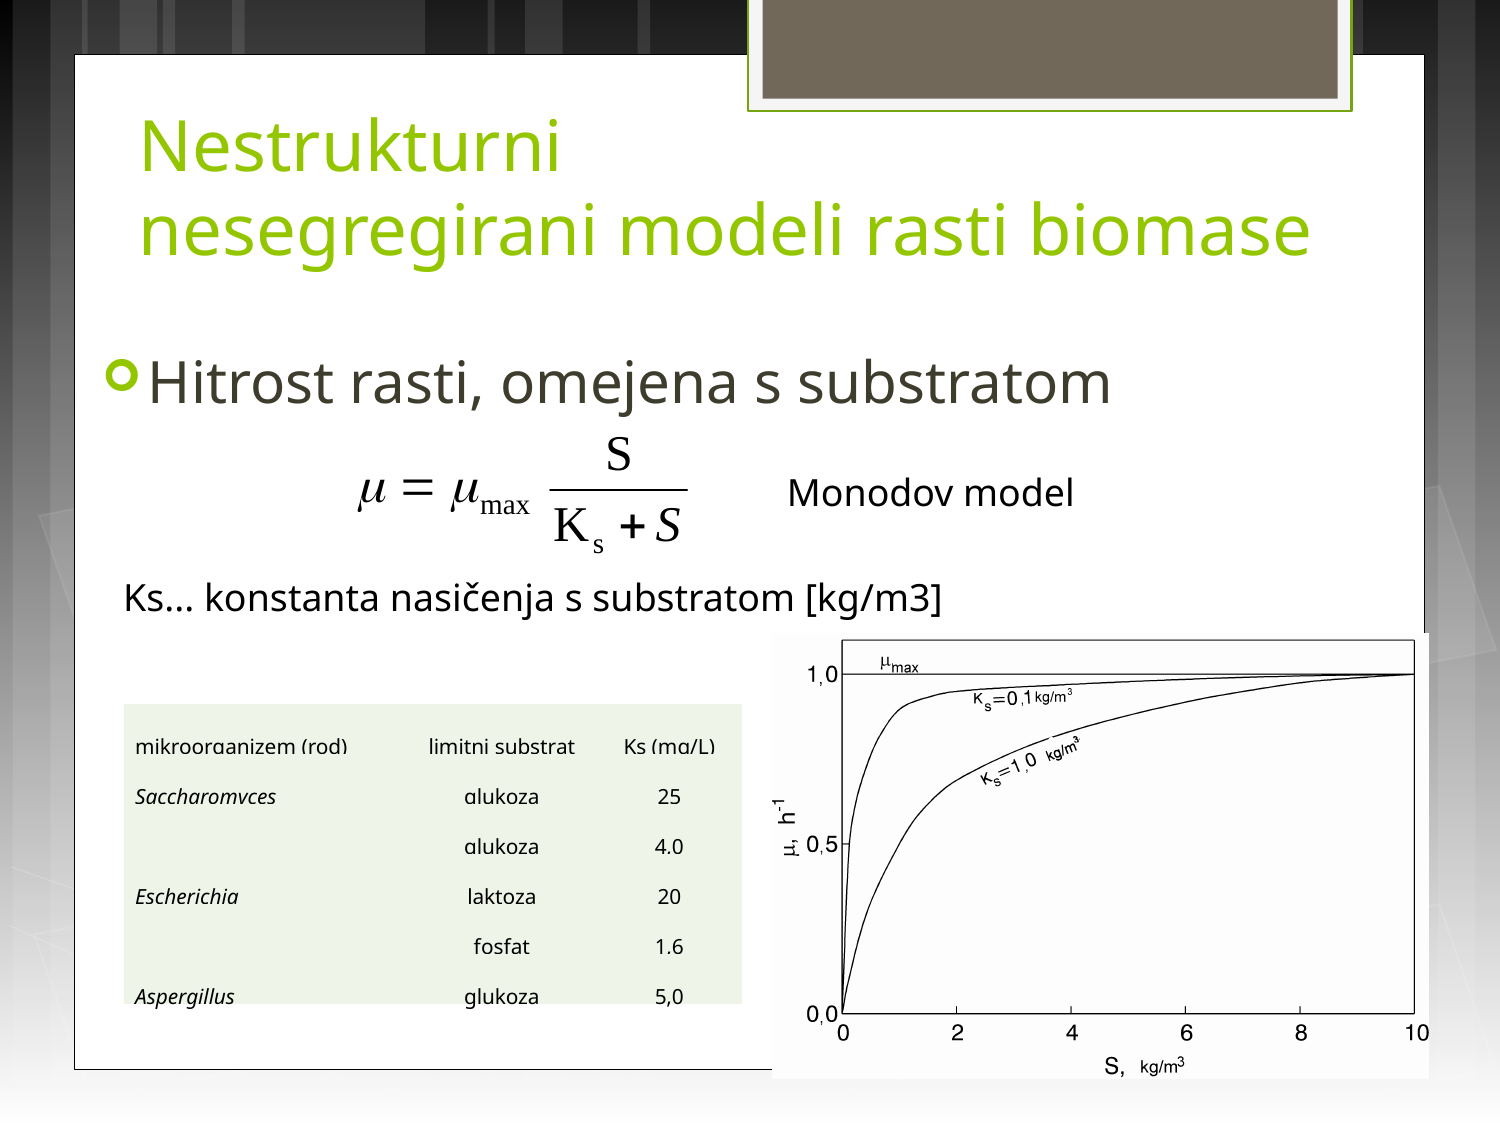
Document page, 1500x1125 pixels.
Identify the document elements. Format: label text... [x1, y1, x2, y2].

text_box Monodov model [772, 461, 1090, 521]
text_box Hitrost rasti, omejena s substratom [76, 338, 1376, 492]
table_cell 5,0 [596, 954, 742, 1004]
table_cell glukoza [407, 804, 596, 854]
picture [772, 633, 1429, 1079]
picture [347, 422, 736, 565]
table_cell glukoza [407, 954, 596, 1004]
table_cell 4,0 [674, 840, 680, 853]
table_cell 20 [672, 890, 678, 903]
table_cell laktoza [407, 854, 596, 904]
table_cell 20 [596, 854, 742, 904]
table_cell 4,0 [596, 804, 742, 854]
table_cell 1,6 [596, 904, 742, 954]
table_cell [124, 804, 407, 854]
table_header limitni substrat [407, 704, 596, 754]
table_cell Escherichia [124, 854, 407, 904]
table_cell Saccharomyces [124, 754, 407, 804]
table_header Ks (mg/L) [596, 704, 742, 754]
chart [348, 492, 737, 566]
table_cell 25 [596, 754, 742, 804]
title Nestrukturni nesegregirani modeli rasti biomase [123, 90, 1436, 278]
text_box Ks... konstanta nasičenja s substratom [kg/m3] [108, 566, 959, 627]
table_cell Aspergillus [124, 954, 407, 1004]
table_cell fosfat [407, 904, 596, 954]
table_cell [124, 904, 407, 954]
table_header mikroorganizem (rod) [124, 704, 407, 754]
table_cell 5,0 [674, 990, 680, 1003]
table_cell glukoza [407, 754, 596, 804]
